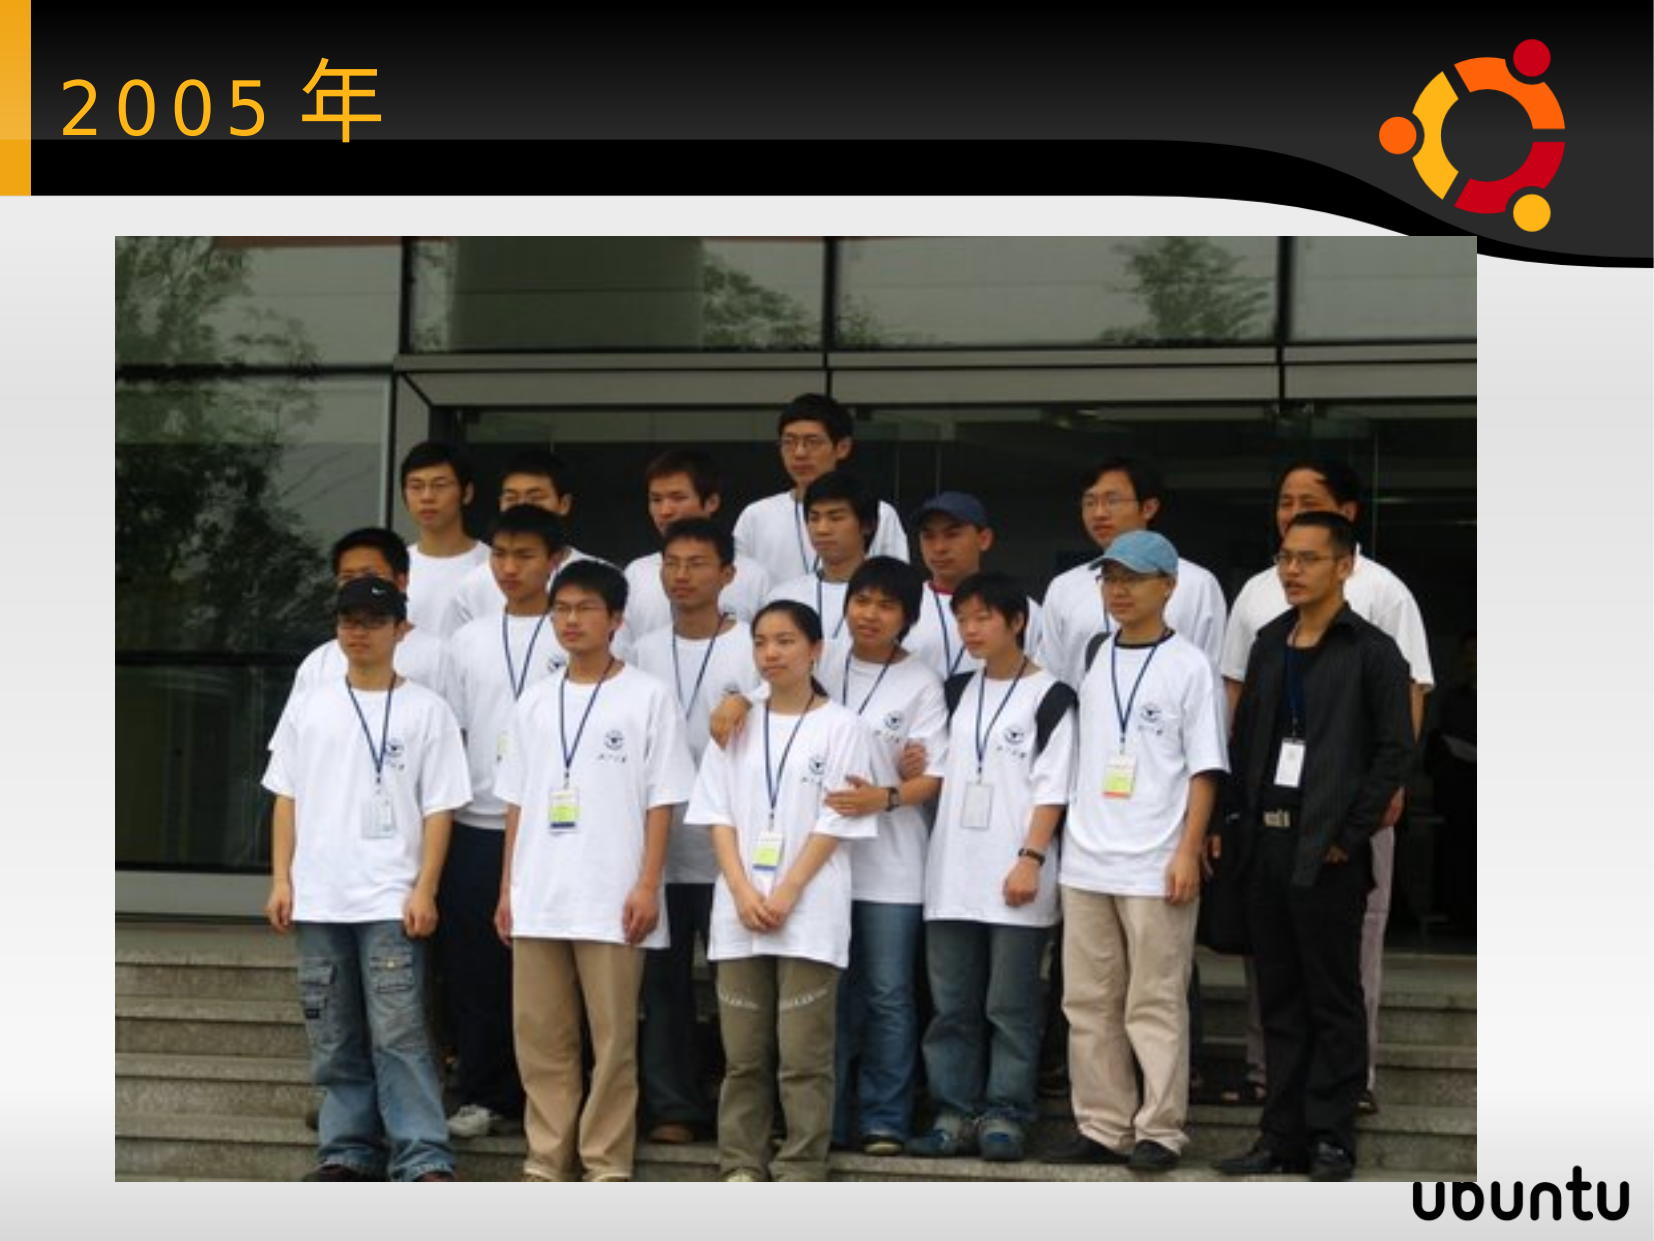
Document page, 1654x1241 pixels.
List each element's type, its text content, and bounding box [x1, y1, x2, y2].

picture [0, 0, 1654, 1241]
title 2005年 [59, 36, 1270, 171]
